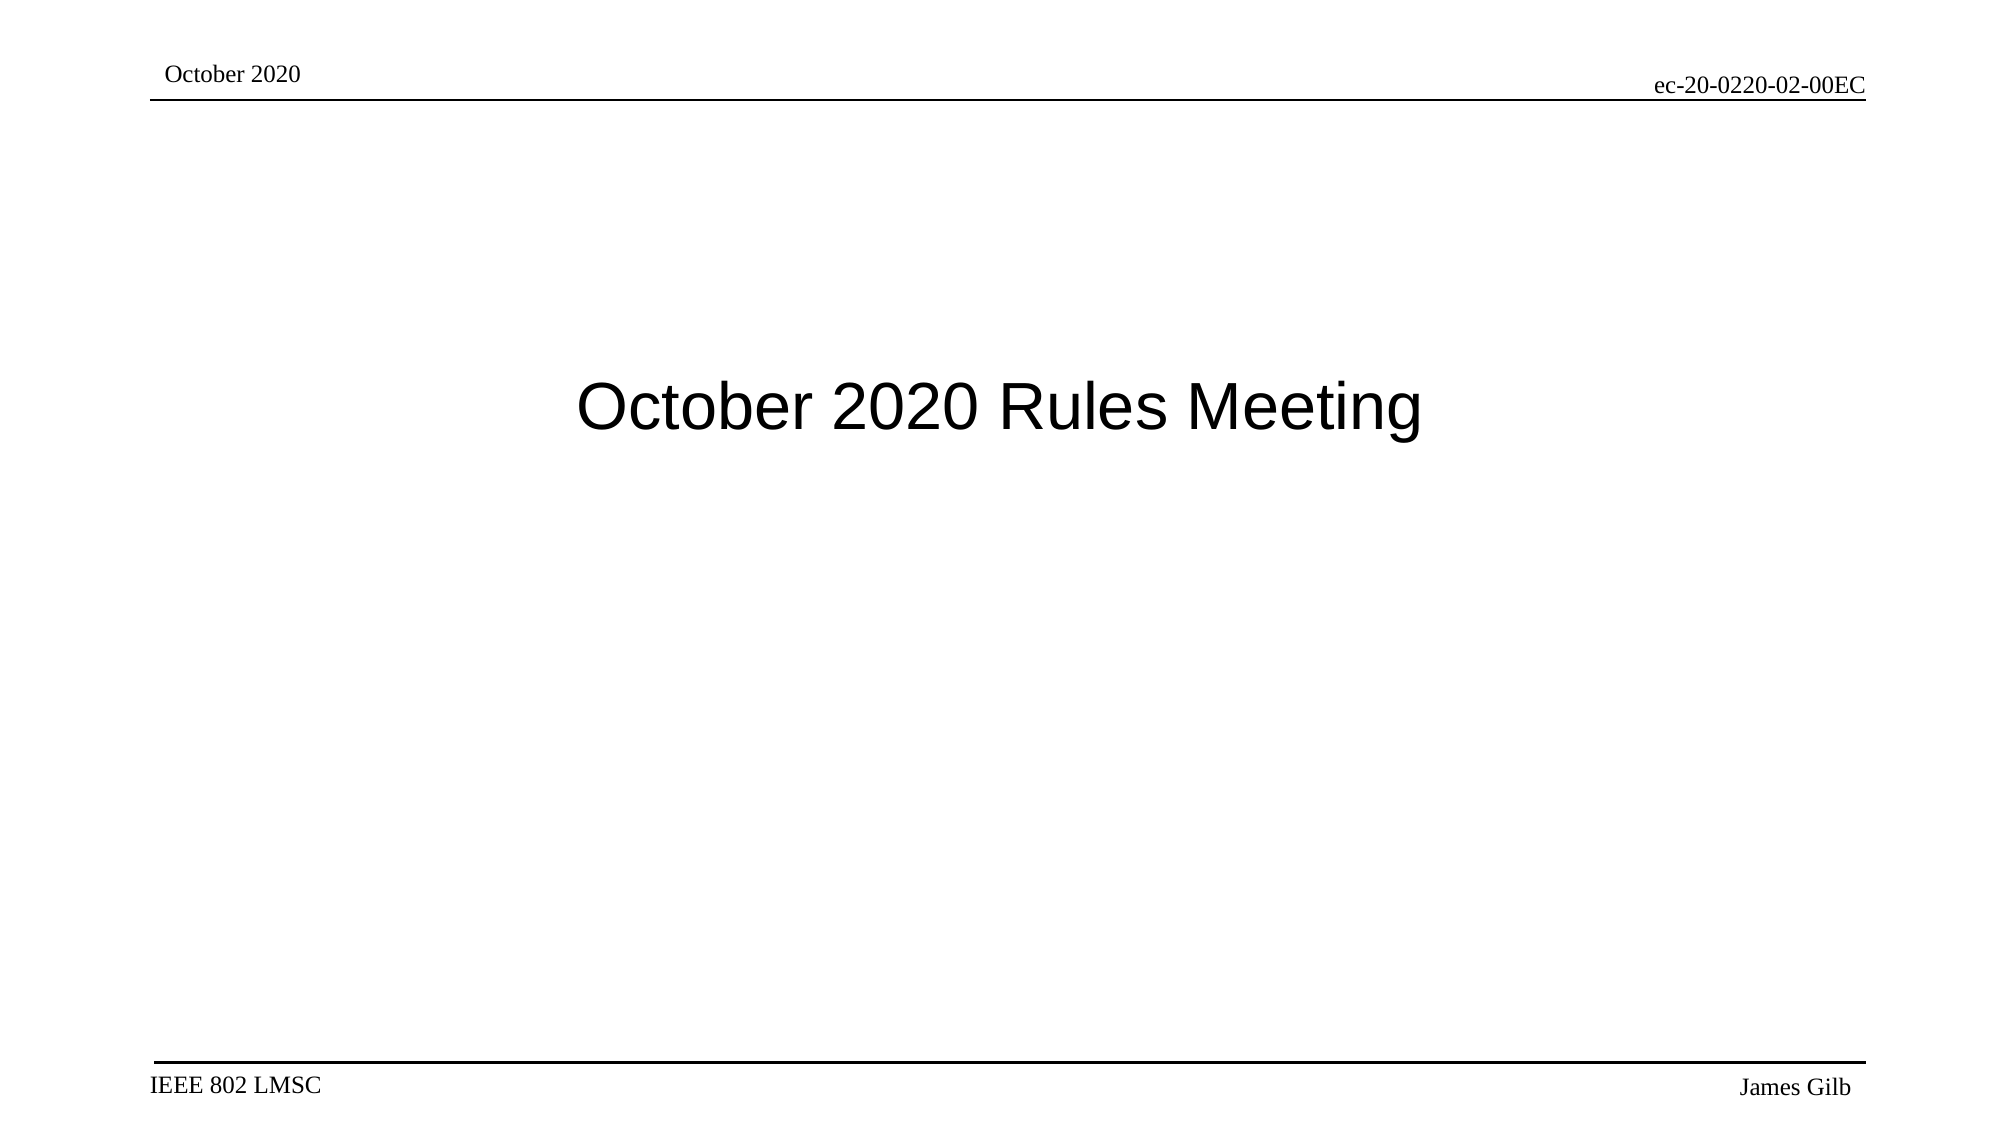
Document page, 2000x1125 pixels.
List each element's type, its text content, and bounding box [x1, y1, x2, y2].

subtitle October 2020 Rules Meeting [125, 112, 1876, 693]
